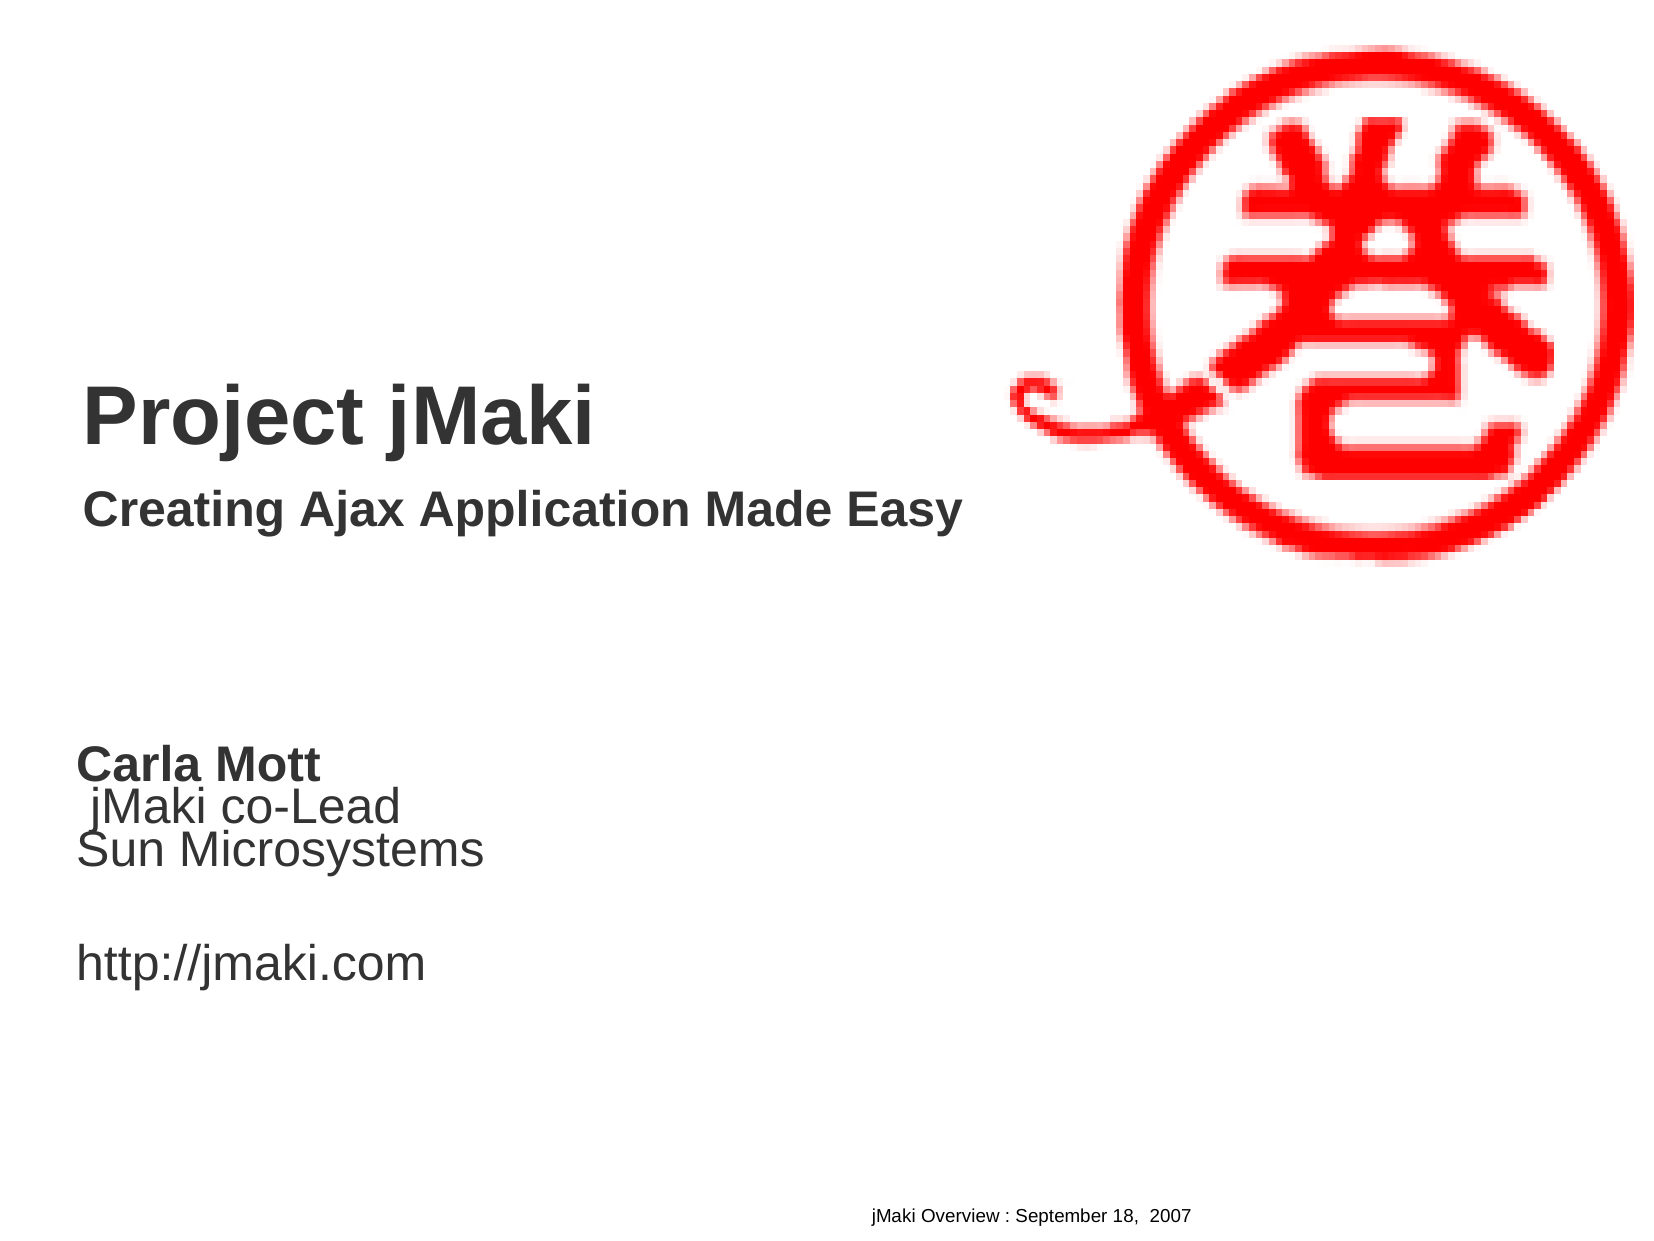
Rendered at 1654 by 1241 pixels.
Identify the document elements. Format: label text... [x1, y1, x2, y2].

picture [991, 9, 1654, 589]
subtitle Carla Mott jMaki co-Lead Sun Microsystems http://jmaki.com [76, 562, 1276, 1183]
title Project jMaki Creating Ajax Application Made Easy [82, 165, 991, 538]
